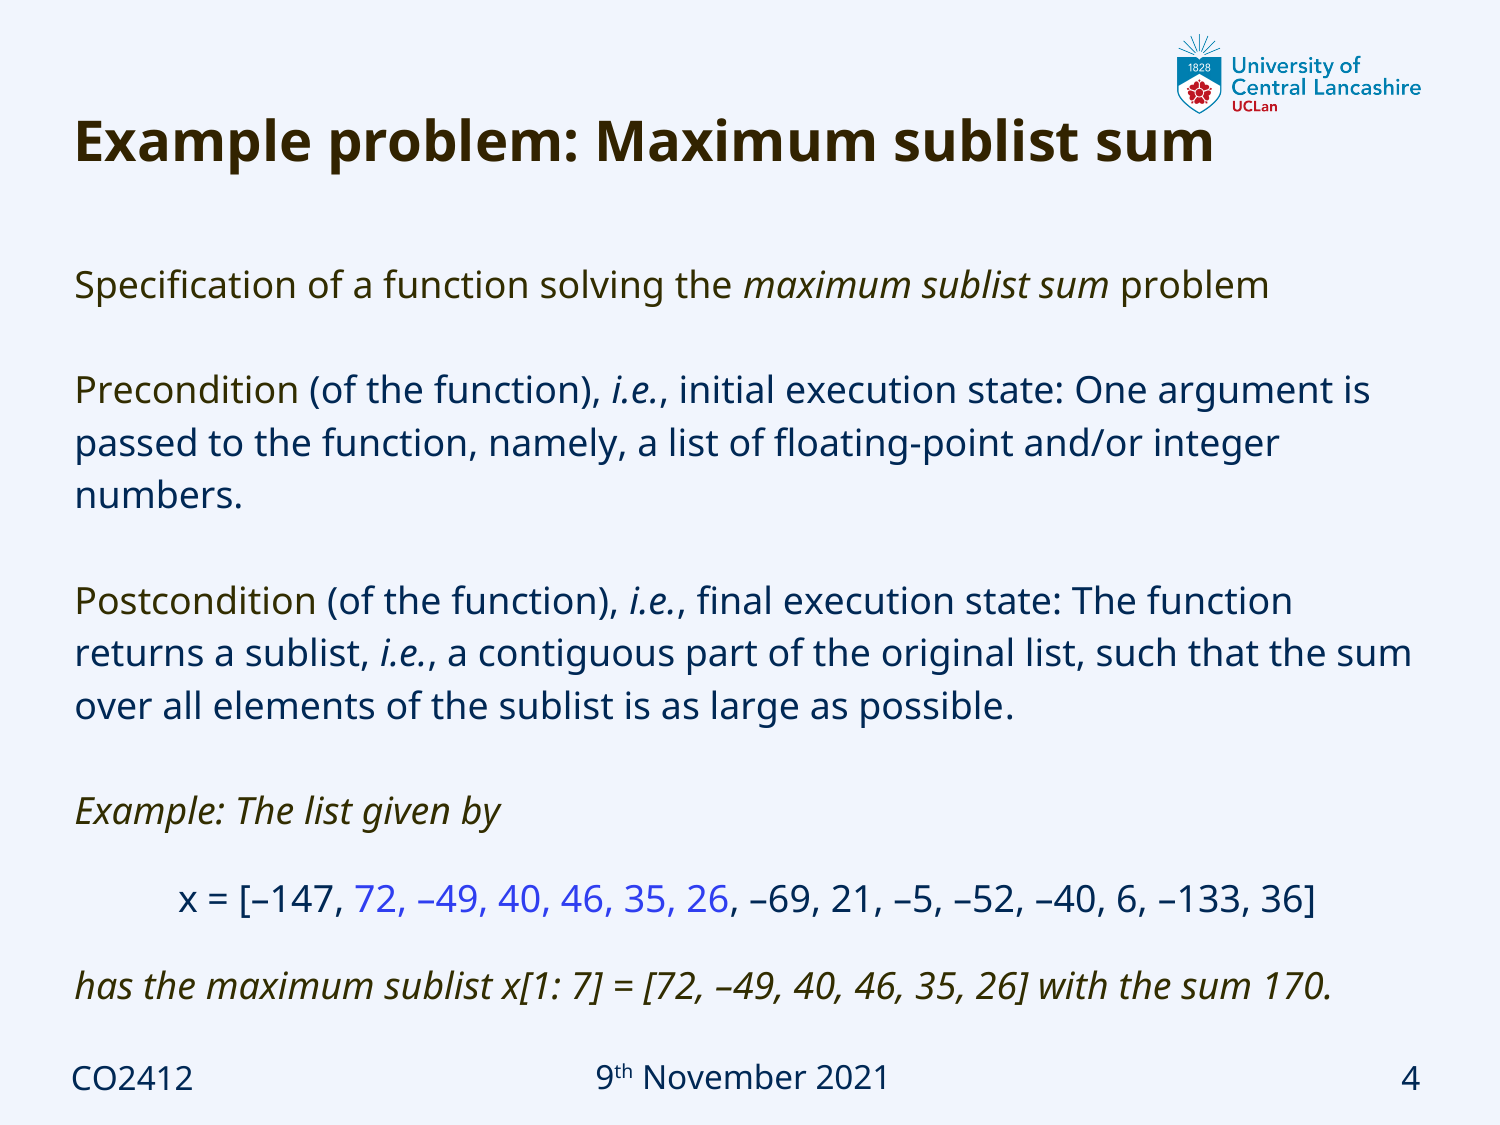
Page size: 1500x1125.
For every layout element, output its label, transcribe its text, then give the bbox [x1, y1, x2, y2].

title Example problem: Maximum sublist sum [58, 93, 1475, 186]
picture [1177, 34, 1421, 93]
text_box Specification of a function solving the maximum sublist sum problem Precondition (of the function), i.e., initial execution state: One argument is passed to the function, namely, a list of floating-point and/or integer numbers. Postcondition (of the function), i.e., final execution state: The function returns a sublist, i.e., a contiguous part of the original list, such that the sum over all elements of the sublist is as large as possible. Example: The list given by x = [–147, 72, –49, 40, 46, 35, 26, –69, 21, –5, –52, –40, 6, –133, 36] has the maximum sublist x[1: 7] = [72, –49, 40, 46, 35, 26] with the sum 170. [59, 246, 1435, 963]
